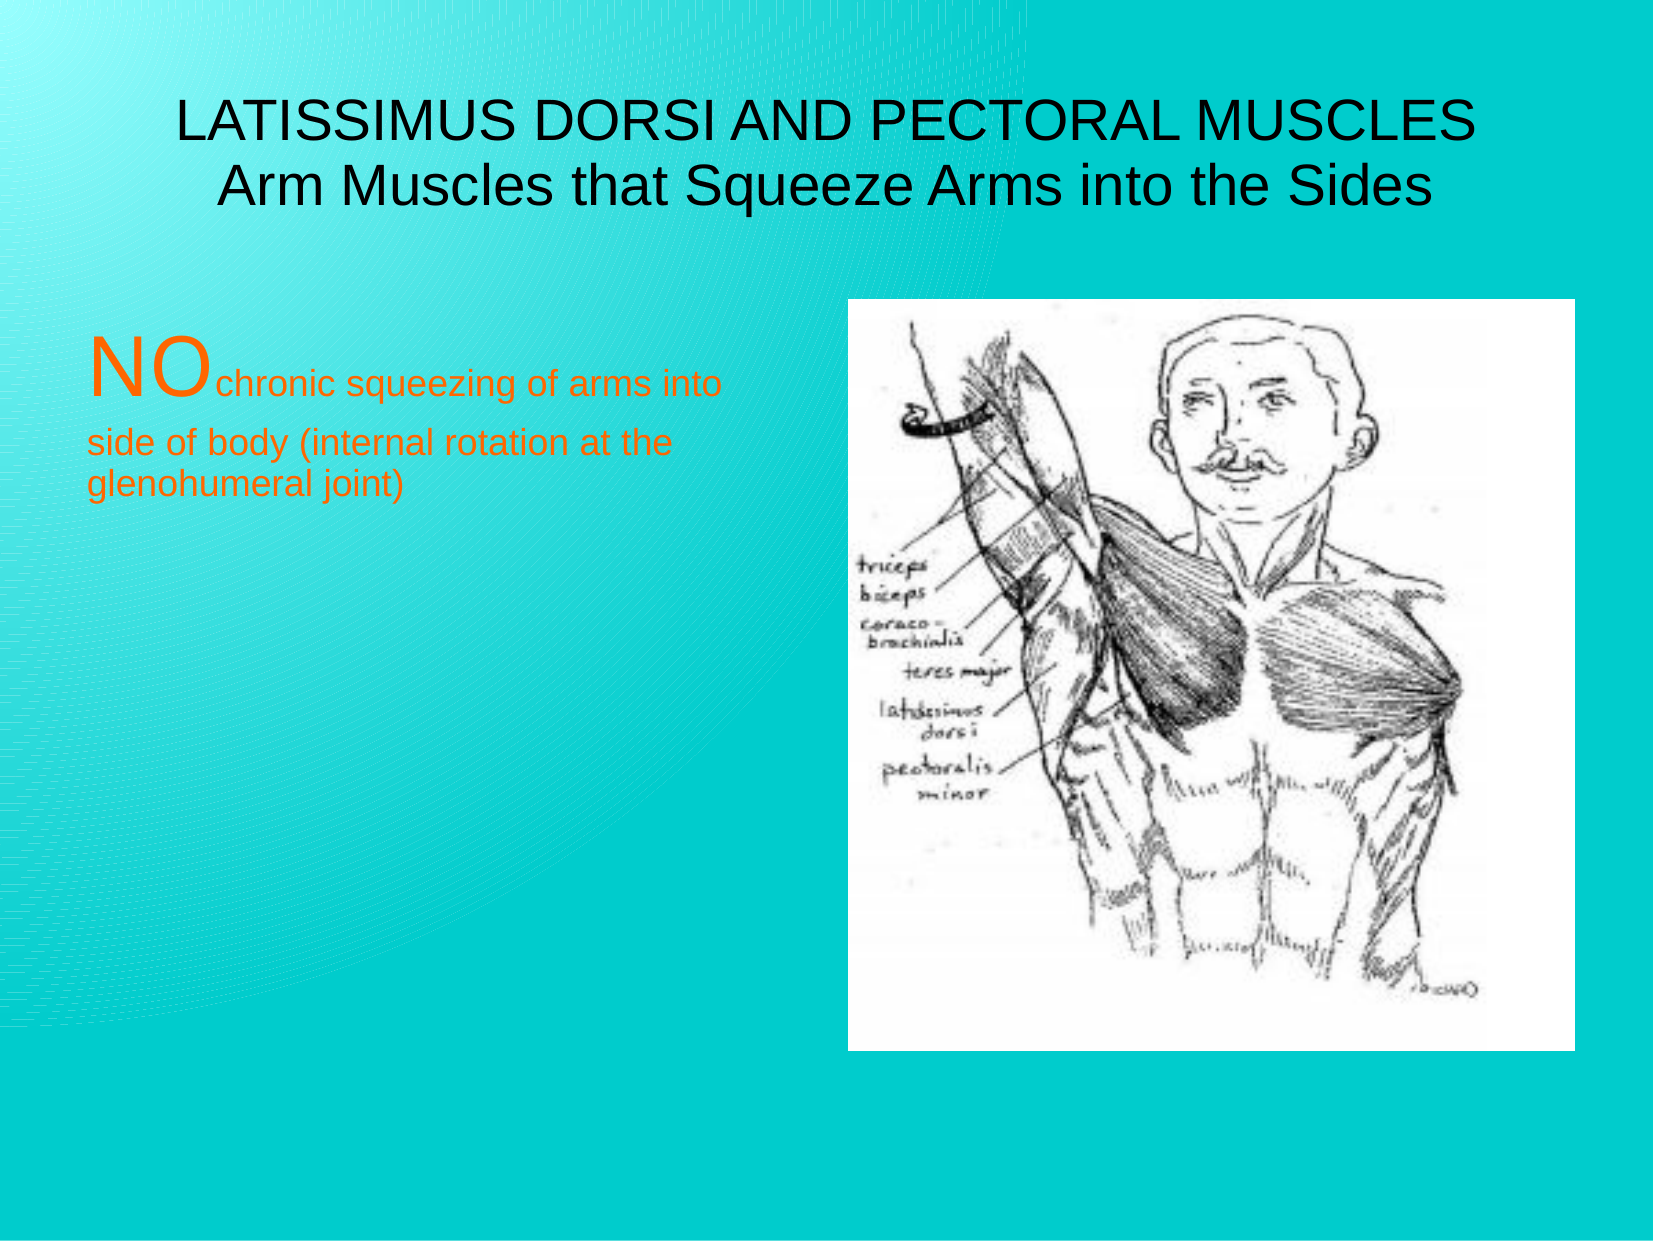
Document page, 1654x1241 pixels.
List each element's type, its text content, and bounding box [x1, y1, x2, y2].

title LATISSIMUS DORSI AND PECTORAL MUSCLES Arm Muscles that Squeeze Arms into the Sides [82, 49, 1571, 257]
text_box NOchronic squeezing of arms into side of body (internal rotation at the glenohumeral joint) [72, 300, 788, 899]
picture [848, 299, 1575, 1051]
